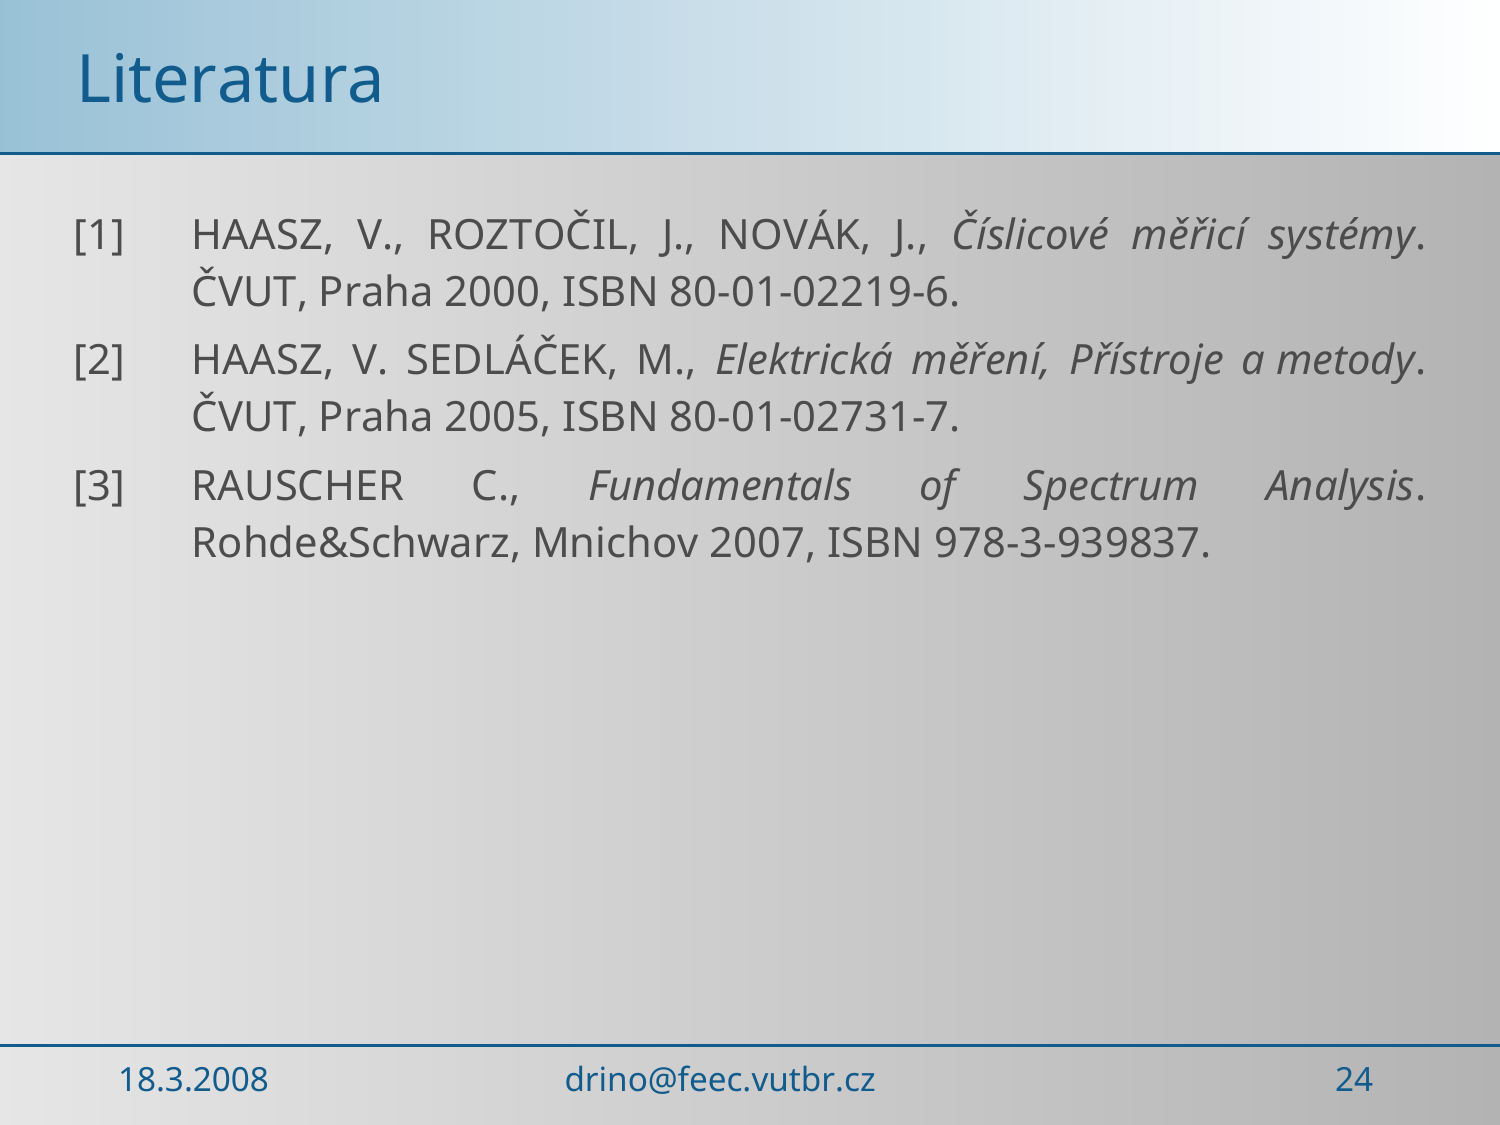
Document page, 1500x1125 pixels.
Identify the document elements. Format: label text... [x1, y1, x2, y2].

text_box <číslo> [1075, 1049, 1388, 1125]
text_box 18.3.2008 [103, 1049, 432, 1125]
text_box [1] HAASZ, V., ROZTOČIL, J., NOVÁK, J., Číslicové měřicí systémy. ČVUT, Praha 2000, ISBN 80-01-02219-6. [2] HAASZ, V. SEDLÁČEK, M., Elektrická měření, Přístroje a metody. ČVUT, Praha 2005, ISBN 80-01-02731-7. [3] RAUSCHER C., Fundamentals of Spectrum Analysis. Rohde&Schwarz, Mnichov 2007, ISBN 978-3-939837. [59, 196, 1442, 578]
text_box drino@feec.vutbr.cz [454, 1049, 987, 1125]
title Literatura [0, 0, 1500, 152]
